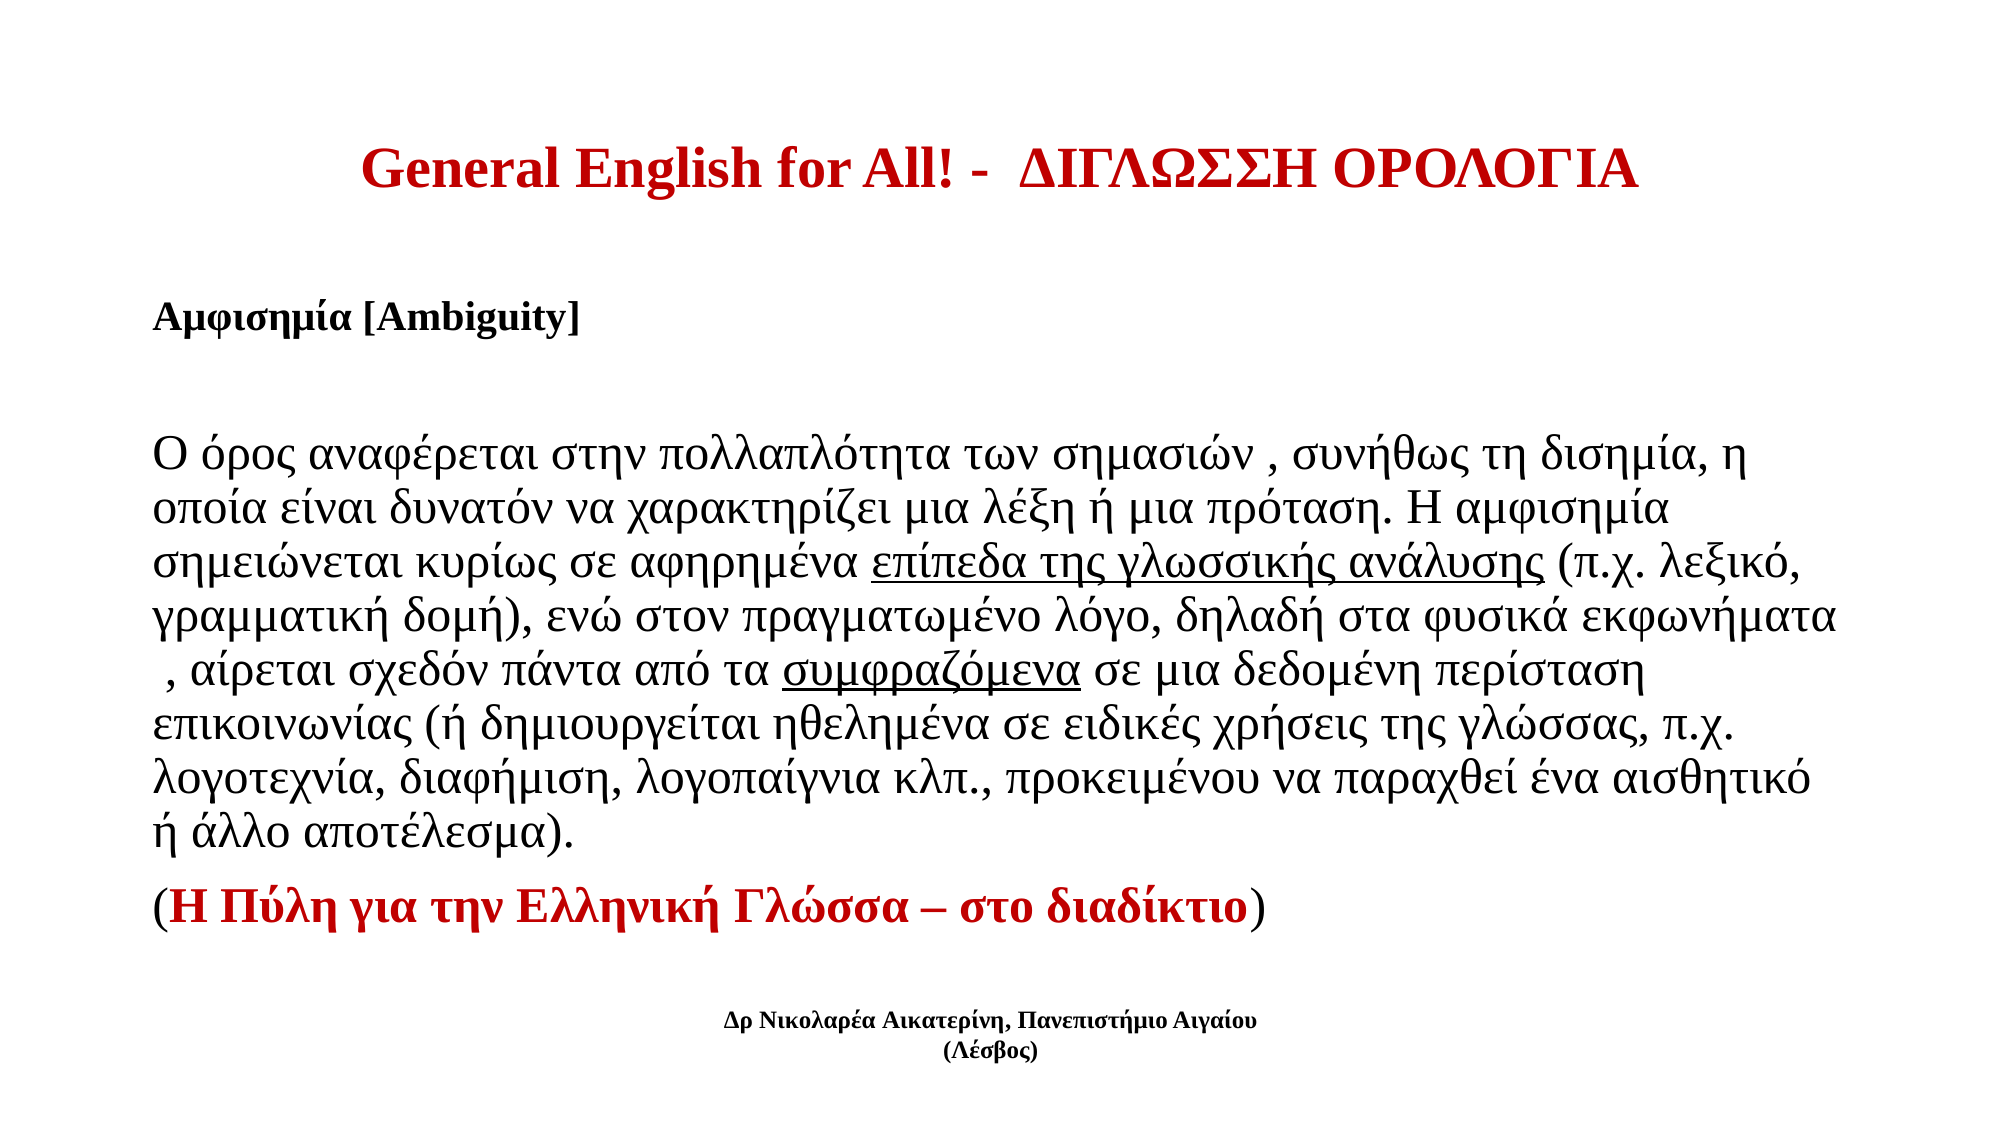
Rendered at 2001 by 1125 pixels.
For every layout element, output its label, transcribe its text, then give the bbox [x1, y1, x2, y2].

title General English for All! - ΔΙΓΛΩΣΣΗ ΟΡΟΛΟΓΙΑ [137, 59, 1863, 278]
list Αμφισημία [Ambiguity] Ο όρος αναφέρεται στην πολλαπλότητα των σημασιών , συνήθως τη δισημία, η οποία είναι δυνατόν να χαρακτηρίζει μια λέξη ή μια πρόταση. Η αμφισημία σημειώνεται κυρίως σε αφηρημένα επίπεδα της γλωσσικής ανάλυσης (π.χ. λεξικό, γραμματική δομή), ενώ στον πραγματωμένο λόγο, δηλαδή στα φυσικά εκφωνήματα , αίρεται σχεδόν πάντα από τα συμφραζόμενα σε μια δεδομένη περίσταση επικοινωνίας (ή δημιουργείται ηθελημένα σε ειδικές χρήσεις της γλώσσας, π.χ. λογοτεχνία, διαφήμιση, λογοπαίγνια κλπ., προκειμένου να παραχθεί ένα αισθητικό ή άλλο αποτέλεσμα). (Η Πύλη για την Ελληνική Γλώσσα – στο διαδίκτιο) [137, 287, 1863, 972]
text_box Δρ Νικολαρέα Αικατερίνη, Πανεπιστήμιο Αιγαίου (Λέσβος) [499, 996, 1482, 1073]
